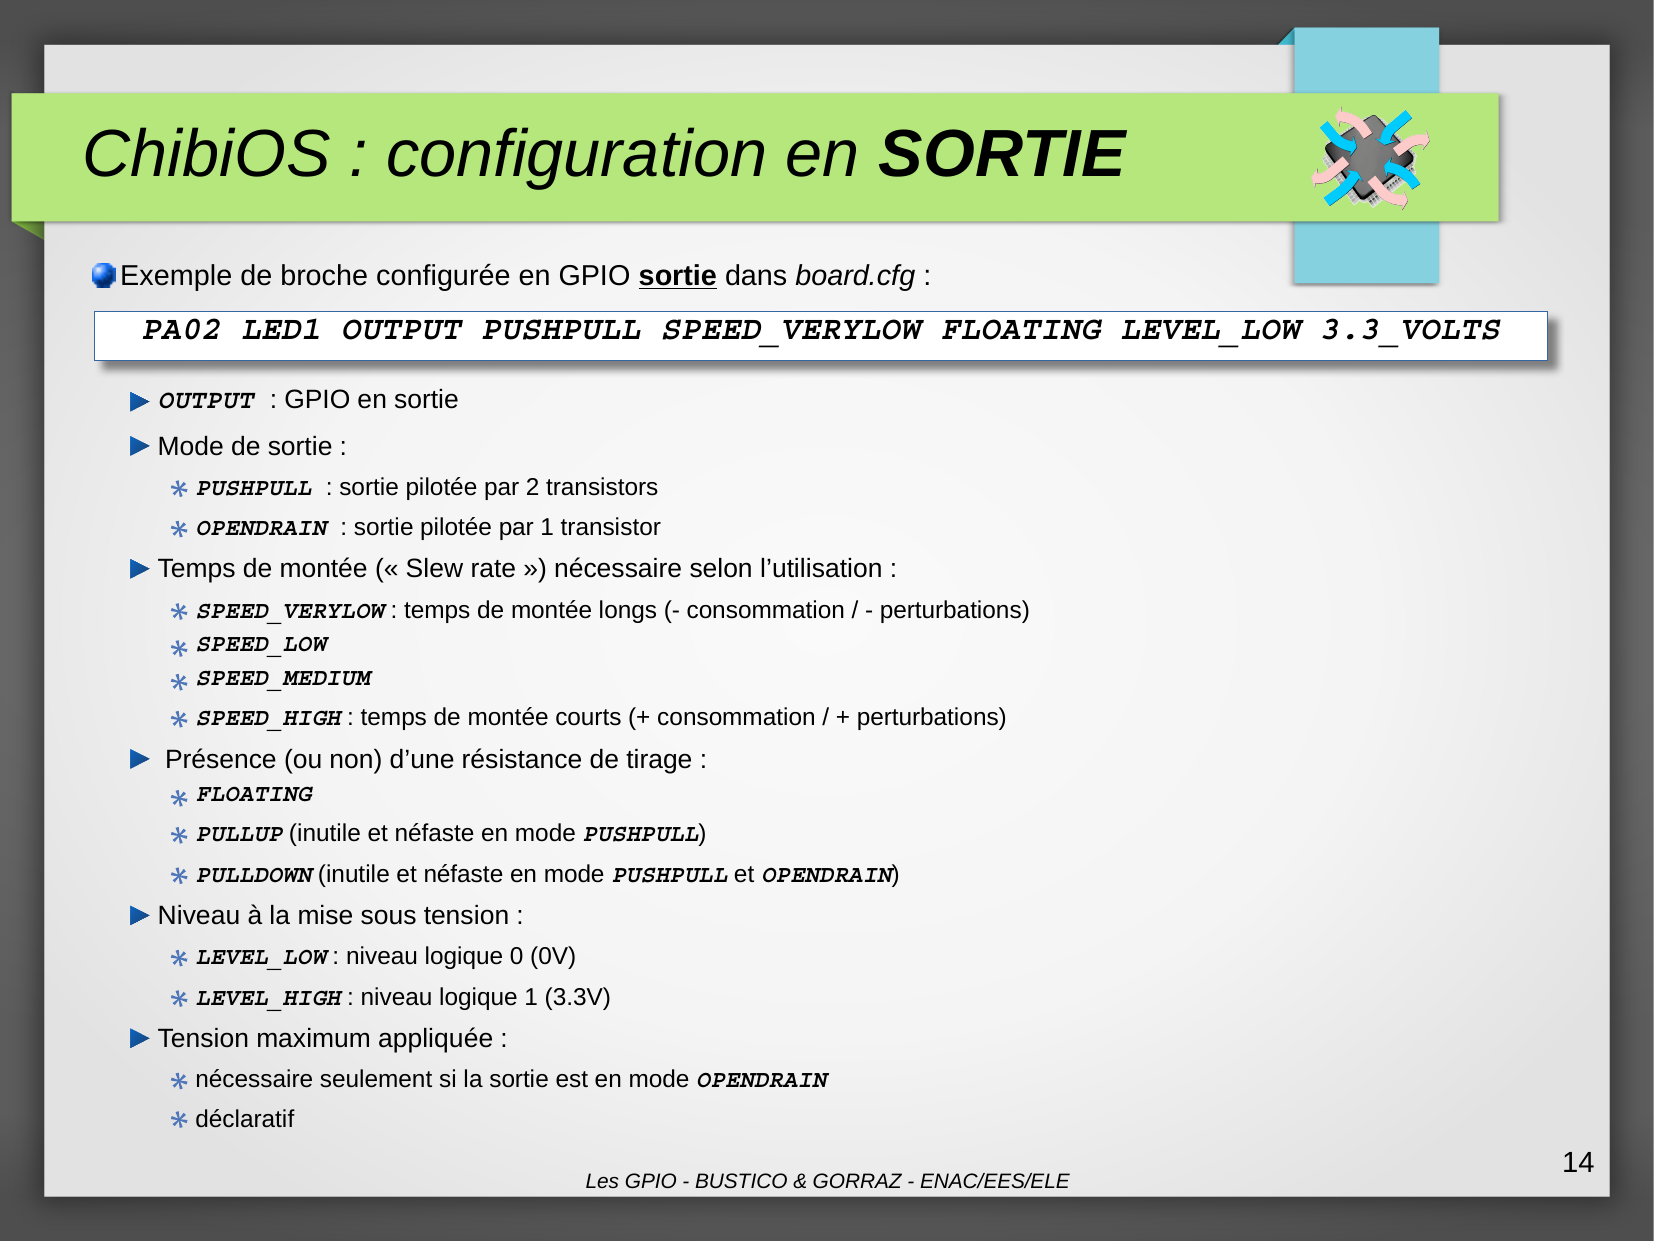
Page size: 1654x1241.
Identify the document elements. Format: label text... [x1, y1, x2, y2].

title ChibiOS : configuration en SORTIE [82, 94, 1264, 213]
text_box PA02 LED1 OUTPUT PUSHPULL SPEED_VERYLOW FLOATING LEVEL_LOW 3.3_VOLTS [94, 311, 1548, 361]
picture [0, 0, 1654, 1241]
list Exemple de broche configurée en GPIO sortie dans board.cfg : OUTPUT : GPIO en sortie Mode de sortie : PUSHPULL : sortie pilotée par 2 transistors OPENDRAIN : sortie pilotée par 1 transistor Temps de montée (« Slew rate ») nécessaire selon l’utilisation : SPEED_VERYLOW : temps de montée longs (- consommation / - perturbations) SPEED_LOW SPEED_MEDIUM SPEED_HIGH : temps de montée courts (+ consommation / + perturbations) Présence (ou non) d’une résistance de tirage : FLOATING PULLUP (inutile et néfaste en mode PUSHPULL) PULLDOWN (inutile et néfaste en mode PUSHPULL et OPENDRAIN) Niveau à la mise sous tension : LEVEL_LOW : niveau logique 0 (0V) LEVEL_HIGH : niveau logique 1 (3.3V) Tension maximum appliquée : nécessaire seulement si la sortie est en mode OPENDRAIN déclaratif [82, 259, 1571, 1146]
